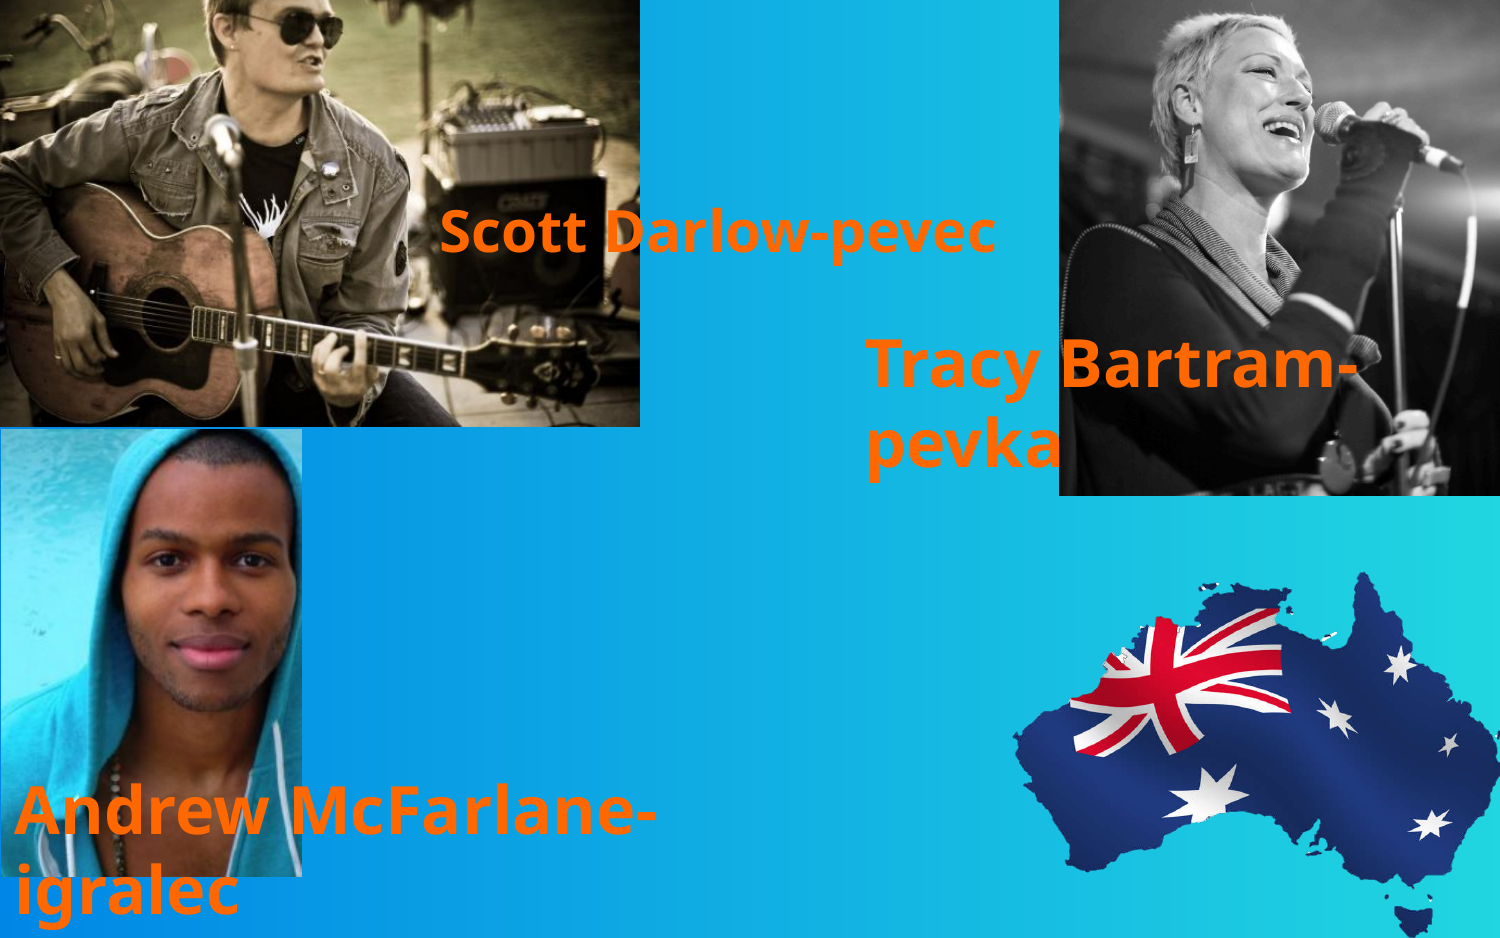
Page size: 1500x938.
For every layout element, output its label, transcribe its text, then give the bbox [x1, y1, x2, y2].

text_box Tracy Bartram-pevka [849, 313, 1438, 489]
picture [1059, 0, 1500, 496]
picture [1, 429, 302, 760]
picture [0, 0, 639, 427]
picture [999, 554, 1500, 938]
text_box Scott Darlow-pevec [425, 186, 1050, 272]
text_box Andrew McFarlane-igralec [0, 760, 688, 936]
